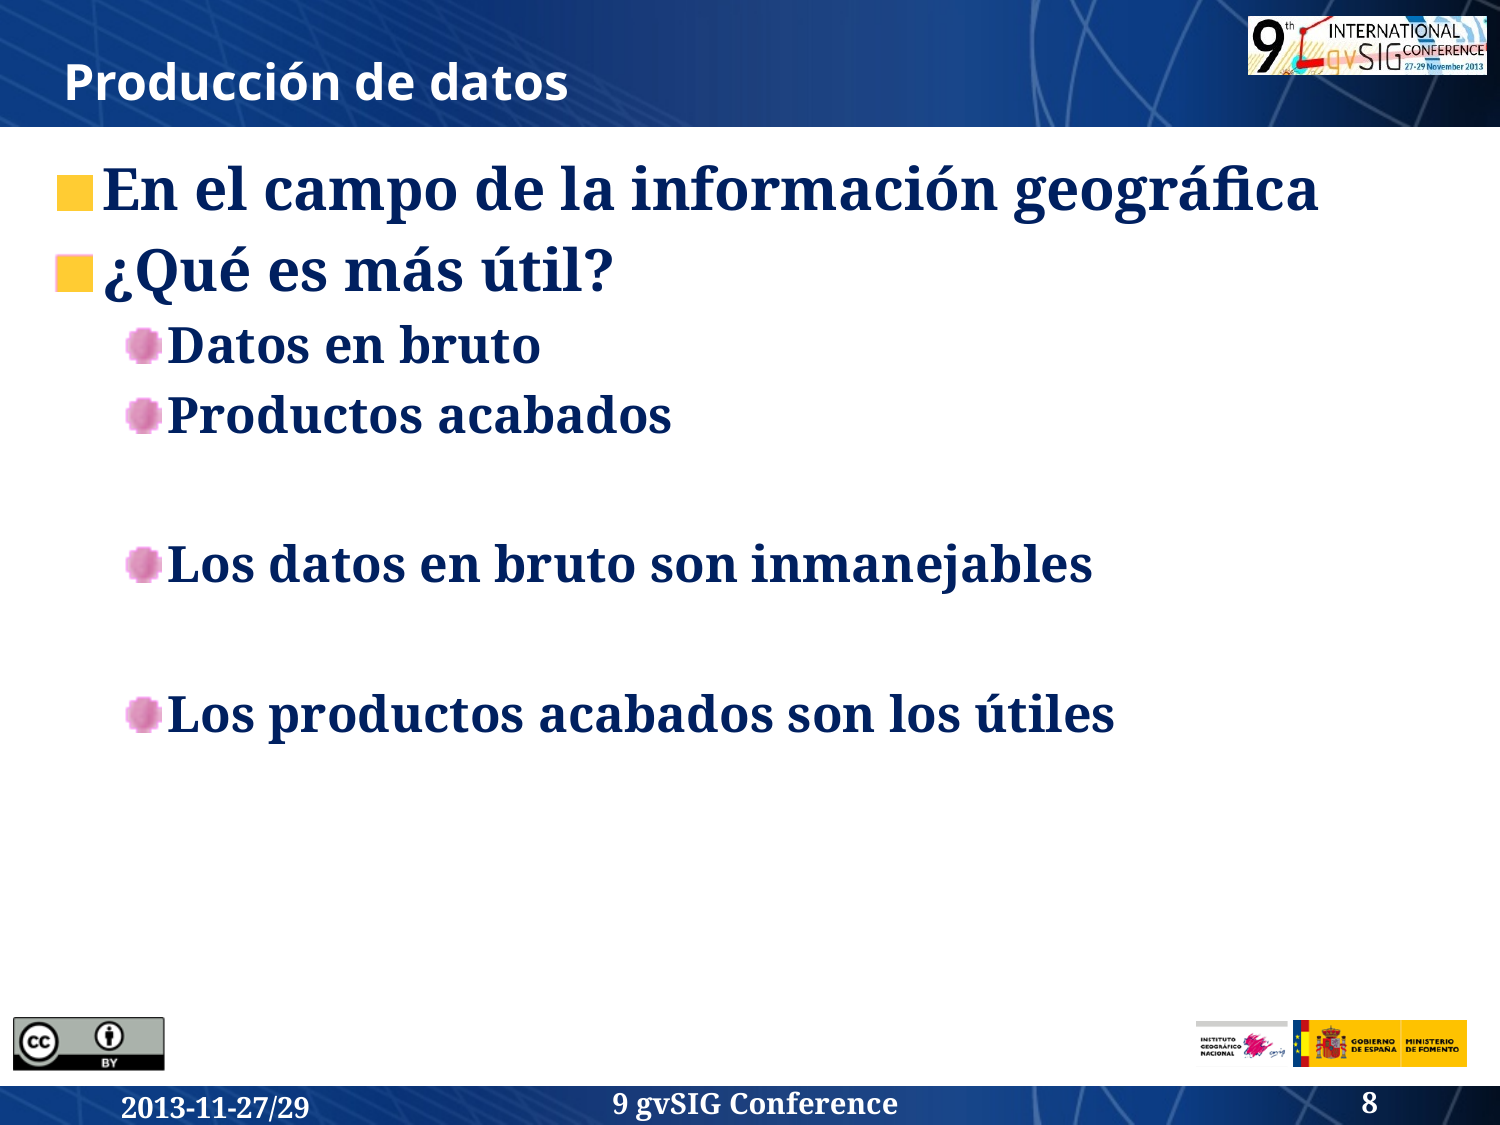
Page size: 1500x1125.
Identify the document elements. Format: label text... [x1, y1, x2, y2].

picture [0, 1086, 1500, 1125]
picture [1195, 1019, 1467, 1068]
title Producción de datos [0, 43, 1275, 107]
list En el campo de la información geográfica ¿Qué es más útil? Datos en bruto Productos acabados Los datos en bruto son inmanejables Los productos acabados son los útiles [31, 144, 1465, 1004]
picture [13, 1017, 166, 1072]
picture [0, 0, 1500, 127]
